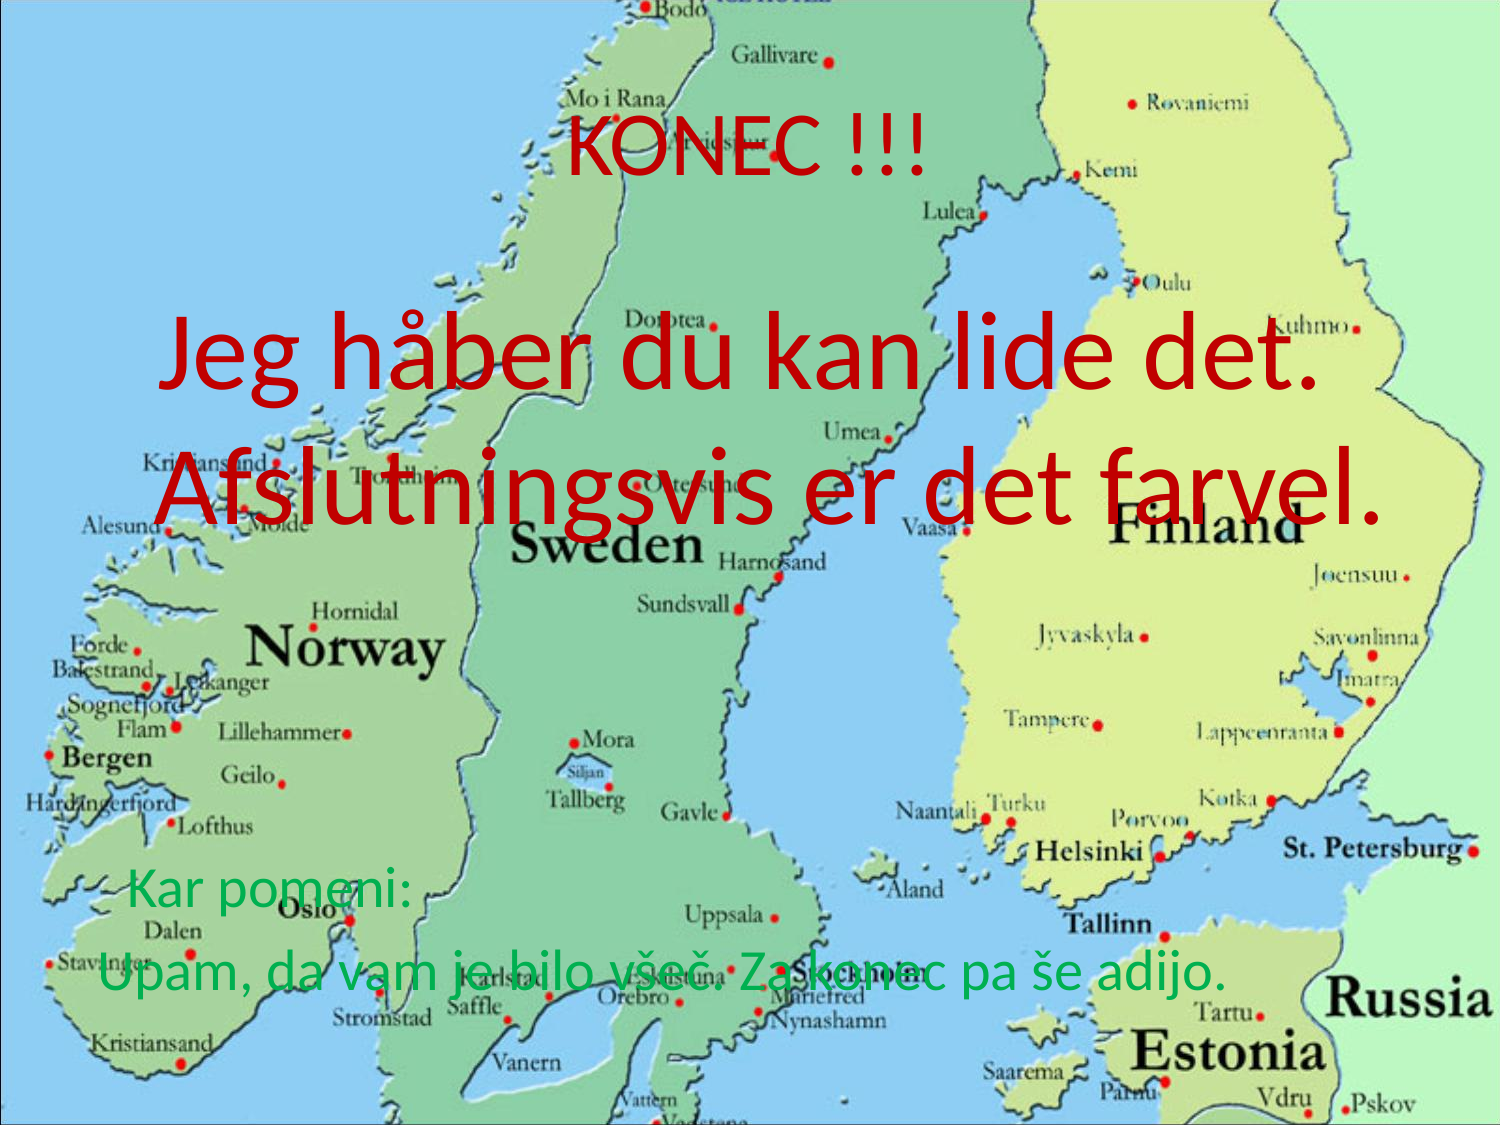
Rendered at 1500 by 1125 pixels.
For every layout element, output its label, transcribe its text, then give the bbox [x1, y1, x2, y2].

picture [0, 0, 1500, 1125]
title KONEC !!! [75, 45, 1425, 233]
list Jeg håber du kan lide det. Afslutningsvis er det farvel. Kar pomeni: Upam, da vam je bilo všeč. Za konec pa še adijo. [82, 269, 1432, 1012]
